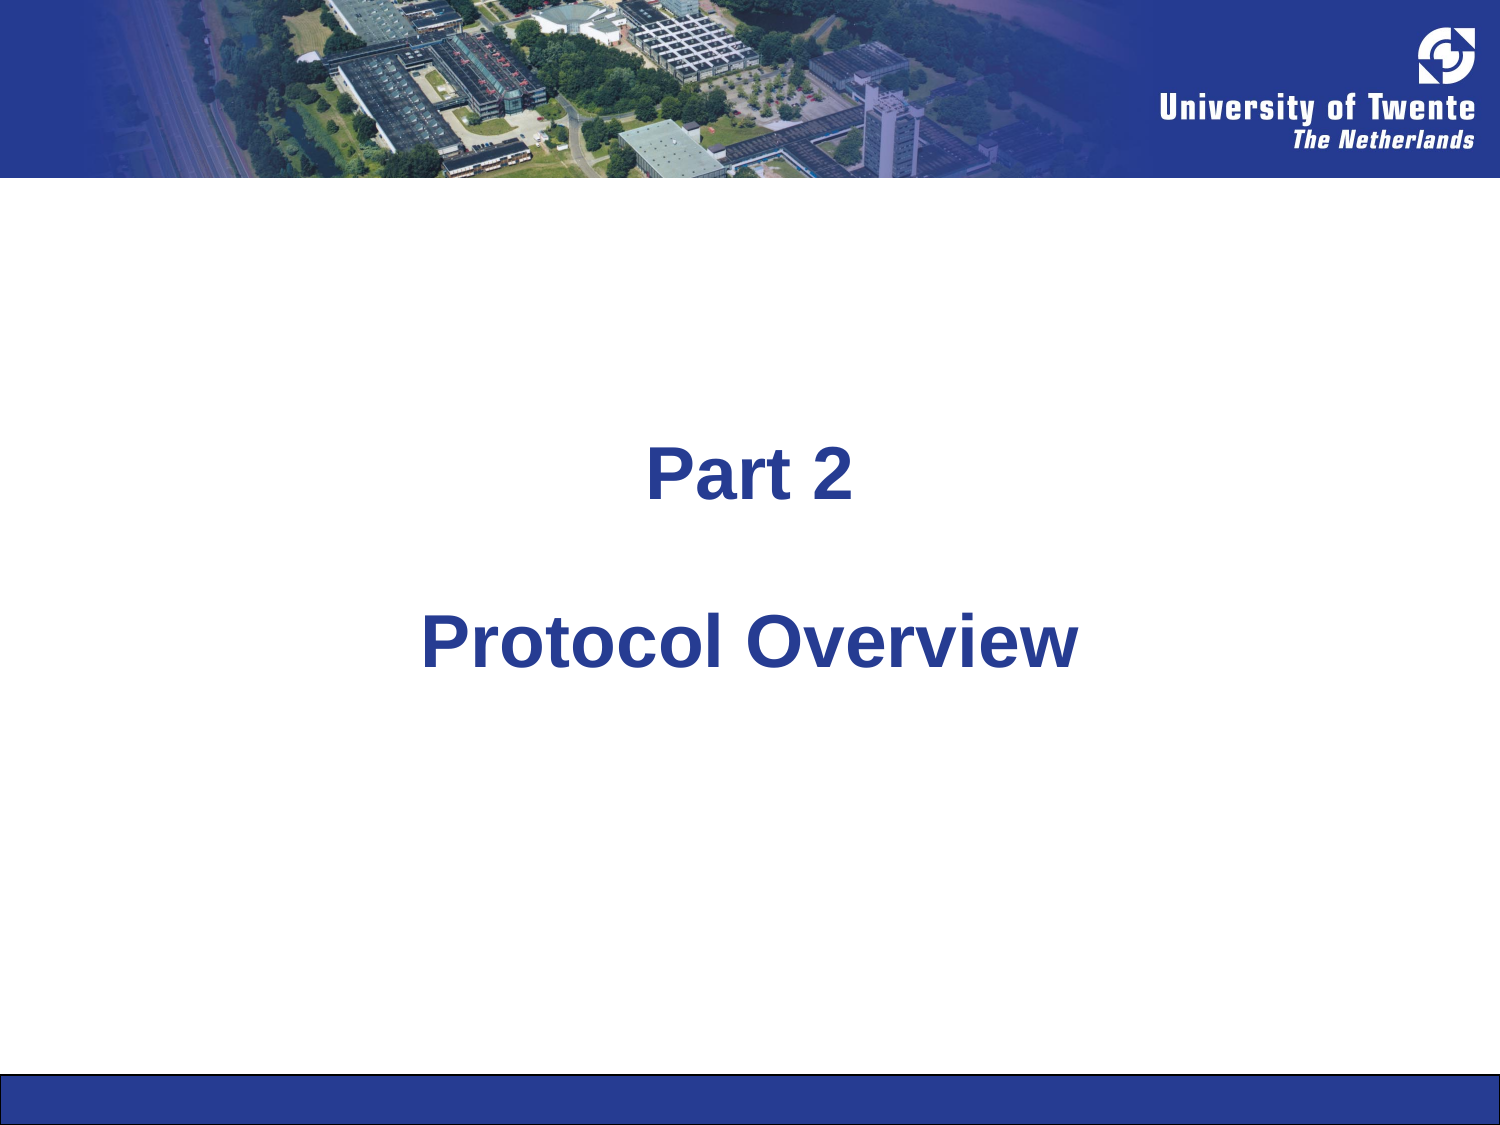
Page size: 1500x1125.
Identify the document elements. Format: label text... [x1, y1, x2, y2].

title Part 2 Protocol Overview [112, 412, 1388, 703]
picture [0, 0, 1500, 178]
